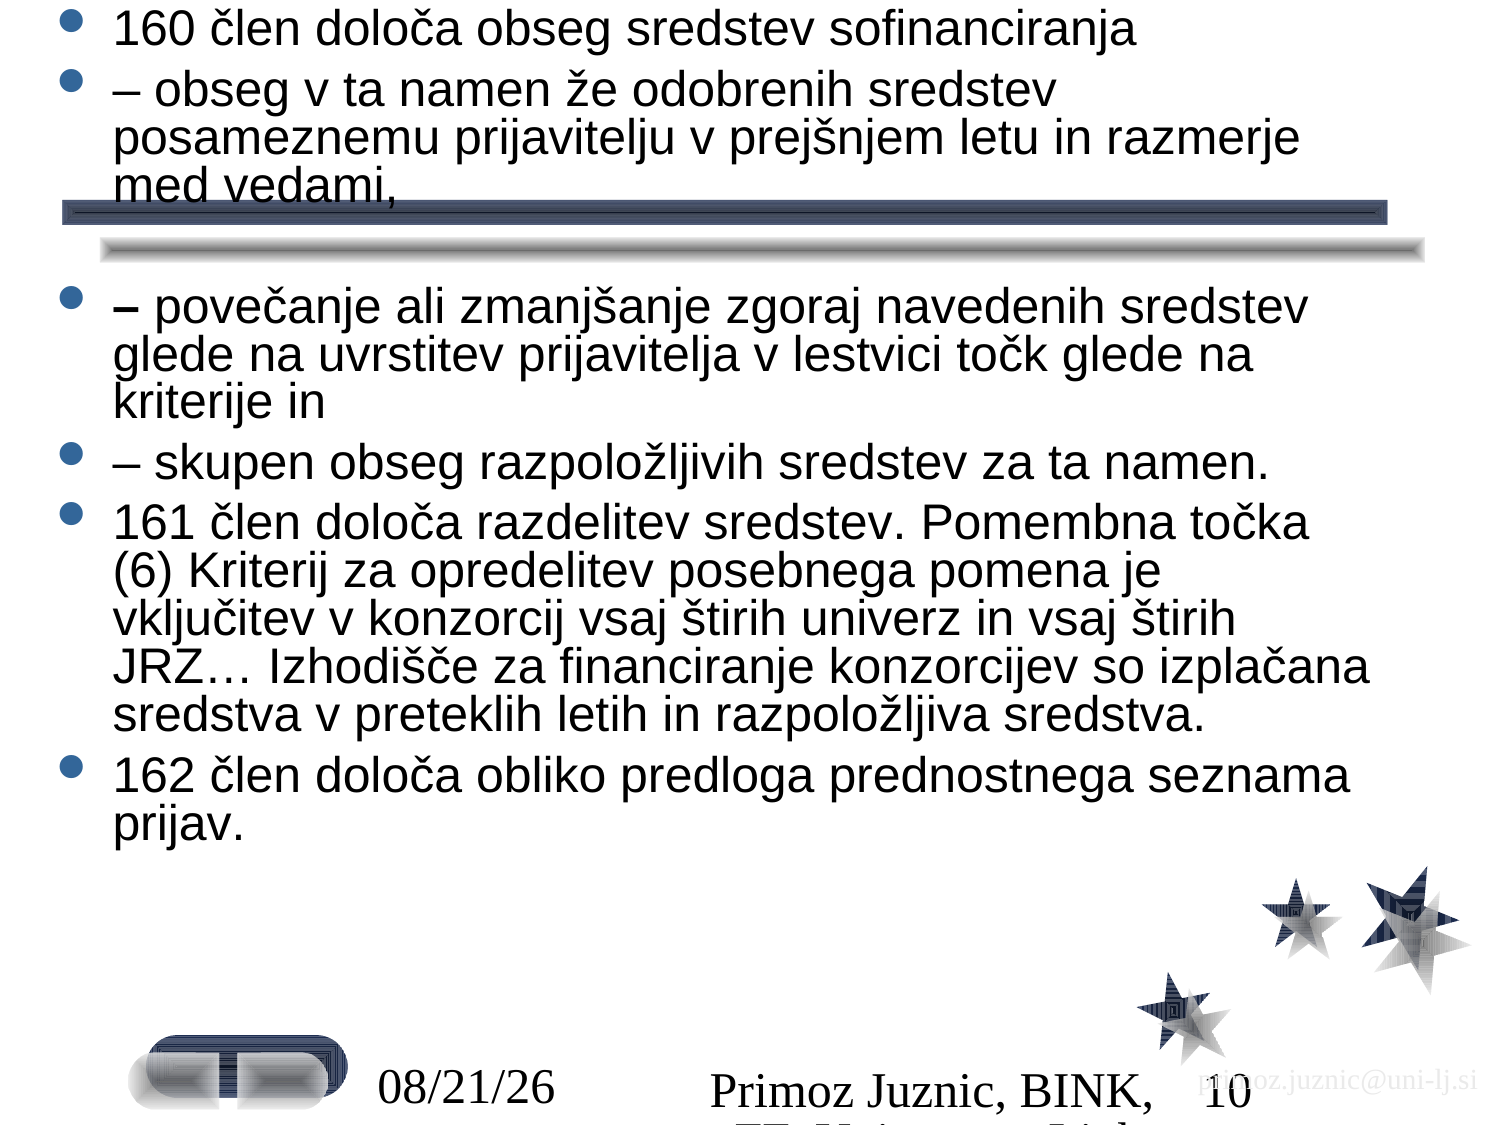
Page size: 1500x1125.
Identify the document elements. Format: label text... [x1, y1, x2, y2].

list 160 člen določa obseg sredstev sofinanciranja – obseg v ta namen že odobrenih sredstev posameznemu prijavitelju v prejšnjem letu in razmerje med vedami, – povečanje ali zmanjšanje zgoraj navedenih sredstev glede na uvrstitev prijavitelja v lestvici točk glede na kriterije in – skupen obseg razpoložljivih sredstev za ta namen. 161 člen določa razdelitev sredstev. Pomembna točka (6) Kriterij za opredelitev posebnega pomena je vključitev v konzorcij vsaj štirih univerz in vsaj štirih JRZ… Izhodišče za financiranje konzorcijev so izplačana sredstva v preteklih letih in razpoložljiva sredstva. 162 člen določa obliko predloga prednostnega seznama prijav. [41, 0, 1388, 988]
